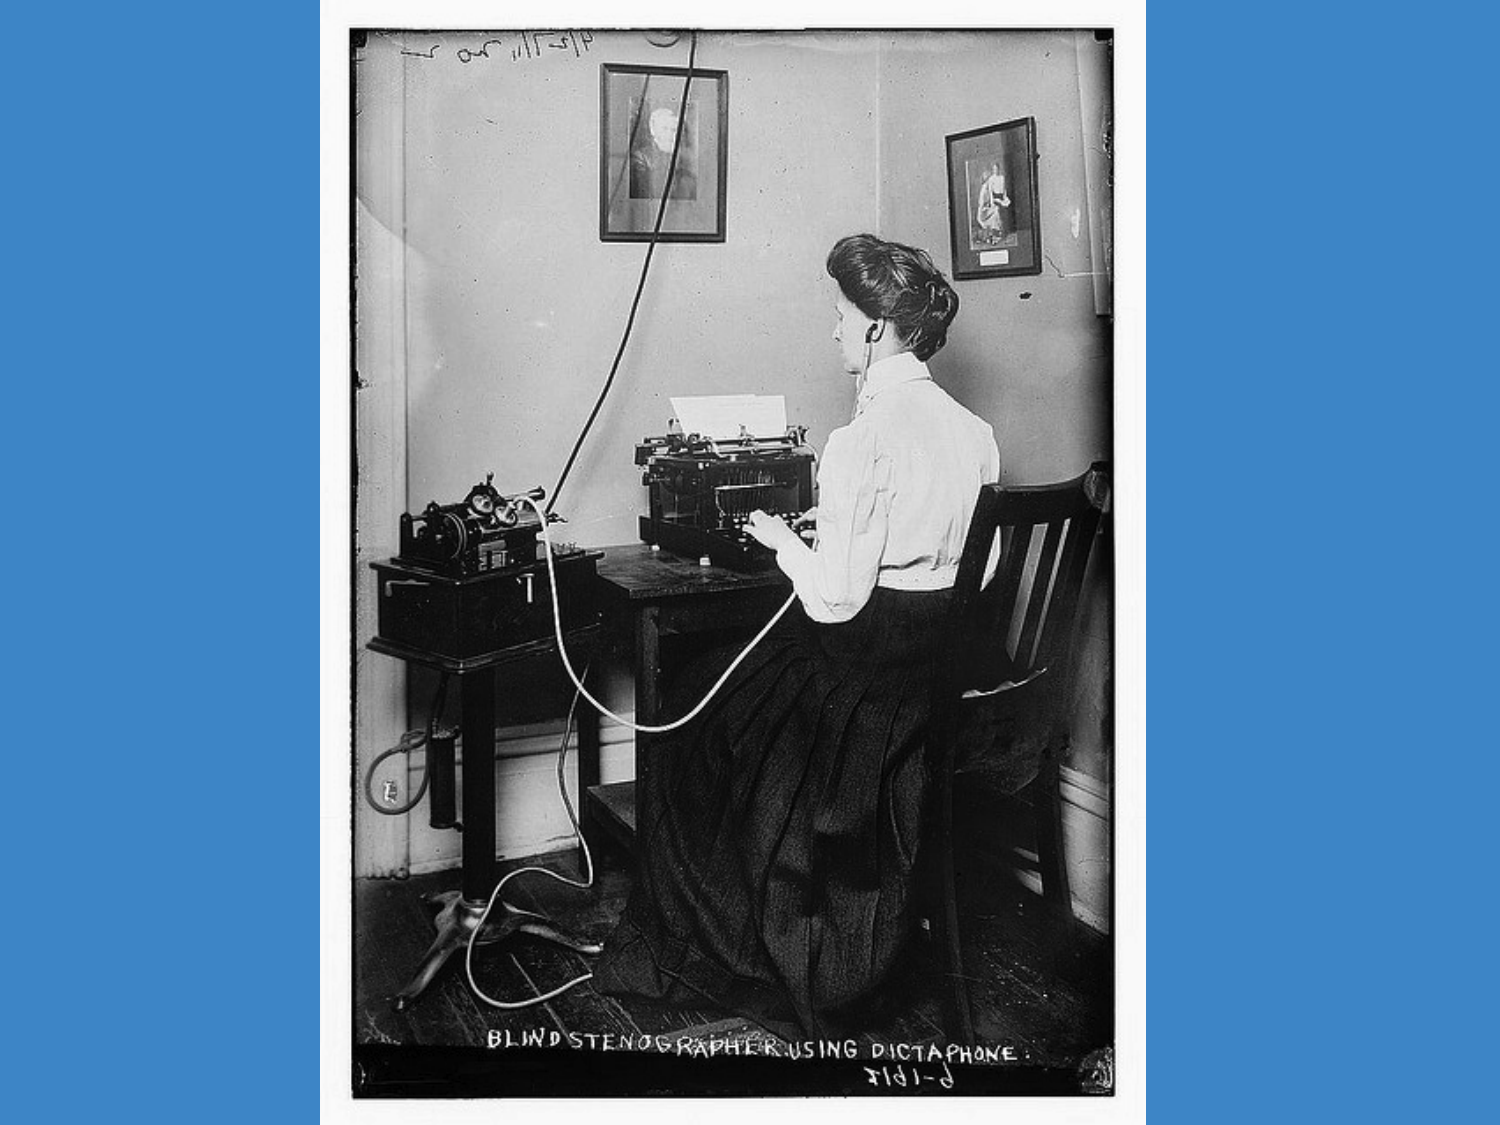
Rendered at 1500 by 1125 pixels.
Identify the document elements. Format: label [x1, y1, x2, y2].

picture [320, 0, 1146, 1125]
